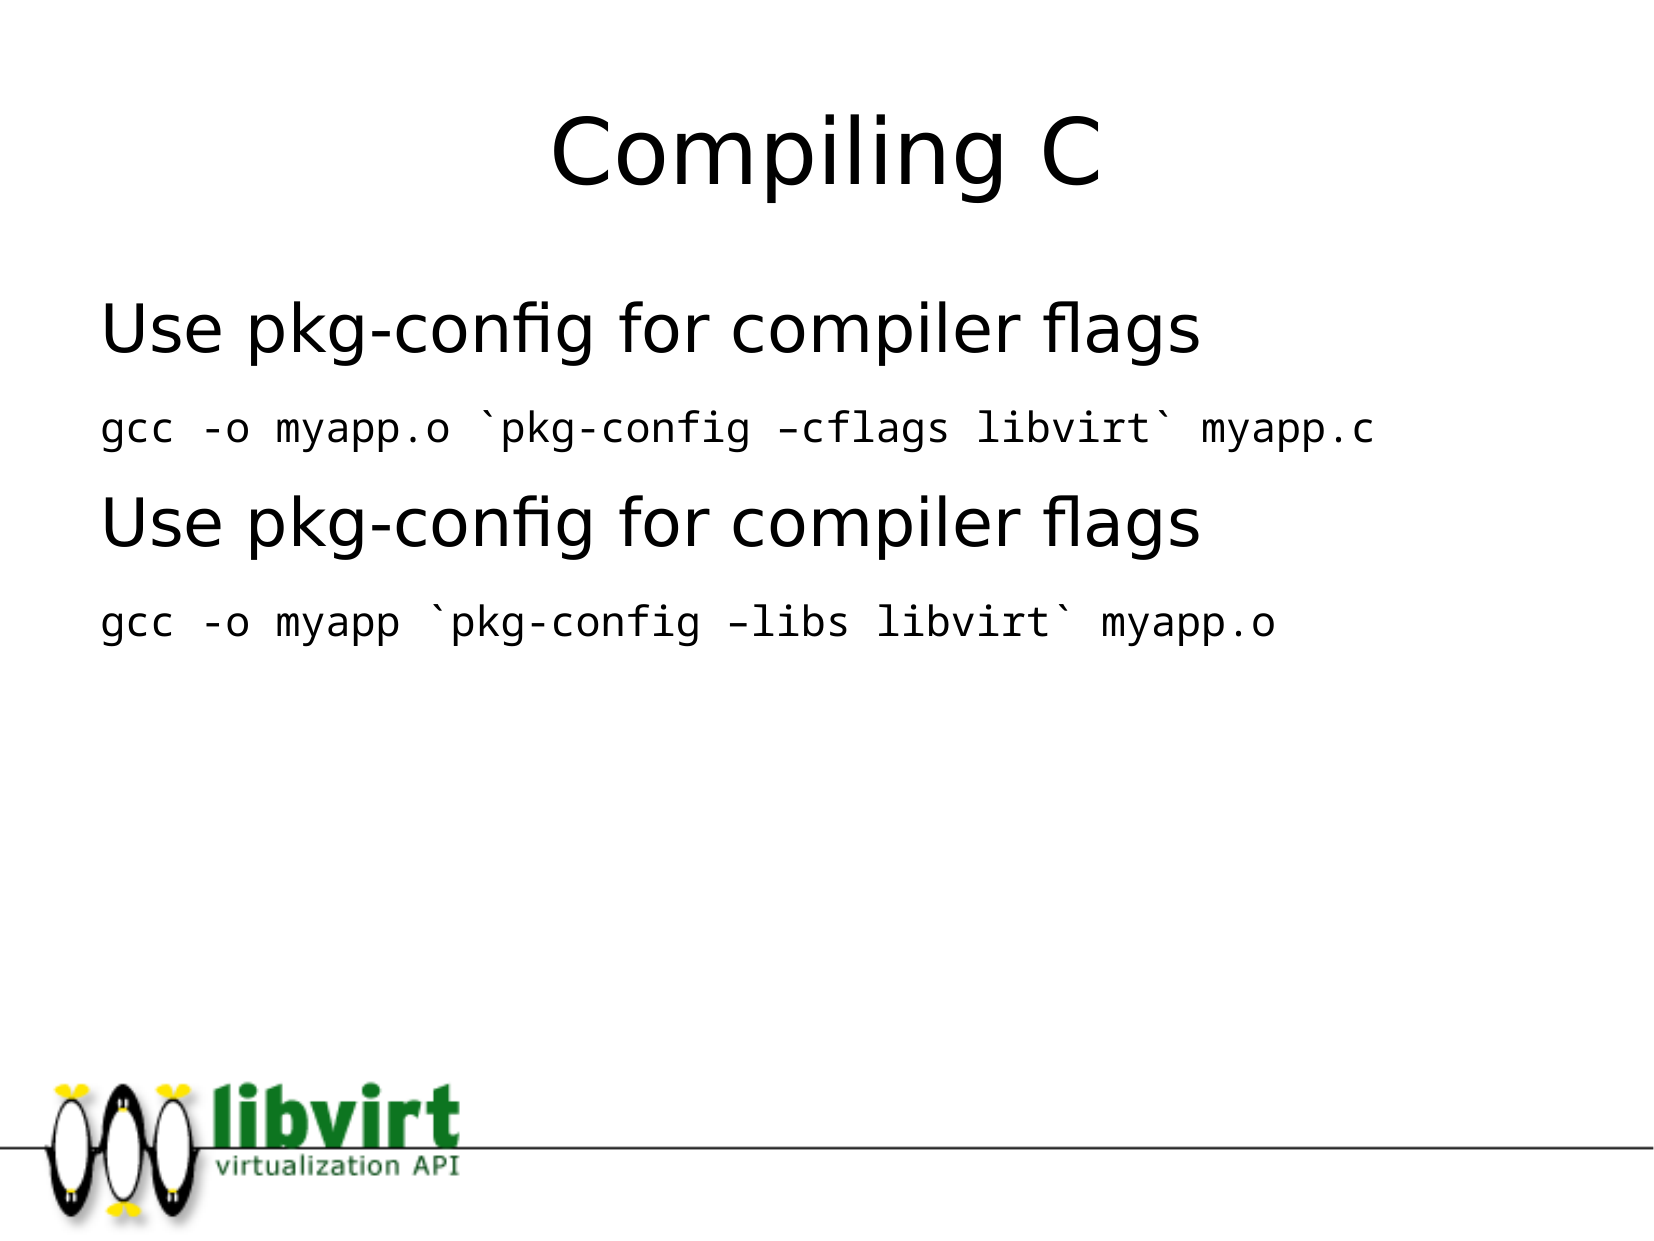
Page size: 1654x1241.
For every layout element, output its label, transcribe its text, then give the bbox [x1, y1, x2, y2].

picture [0, 1076, 1654, 1241]
title Compiling C [82, 49, 1571, 257]
list Use pkg-config for compiler flags gcc -o myapp.o `pkg-config –cflags libvirt` myapp.c Use pkg-config for compiler flags gcc -o myapp `pkg-config –libs libvirt` myapp.o [82, 290, 1571, 1076]
